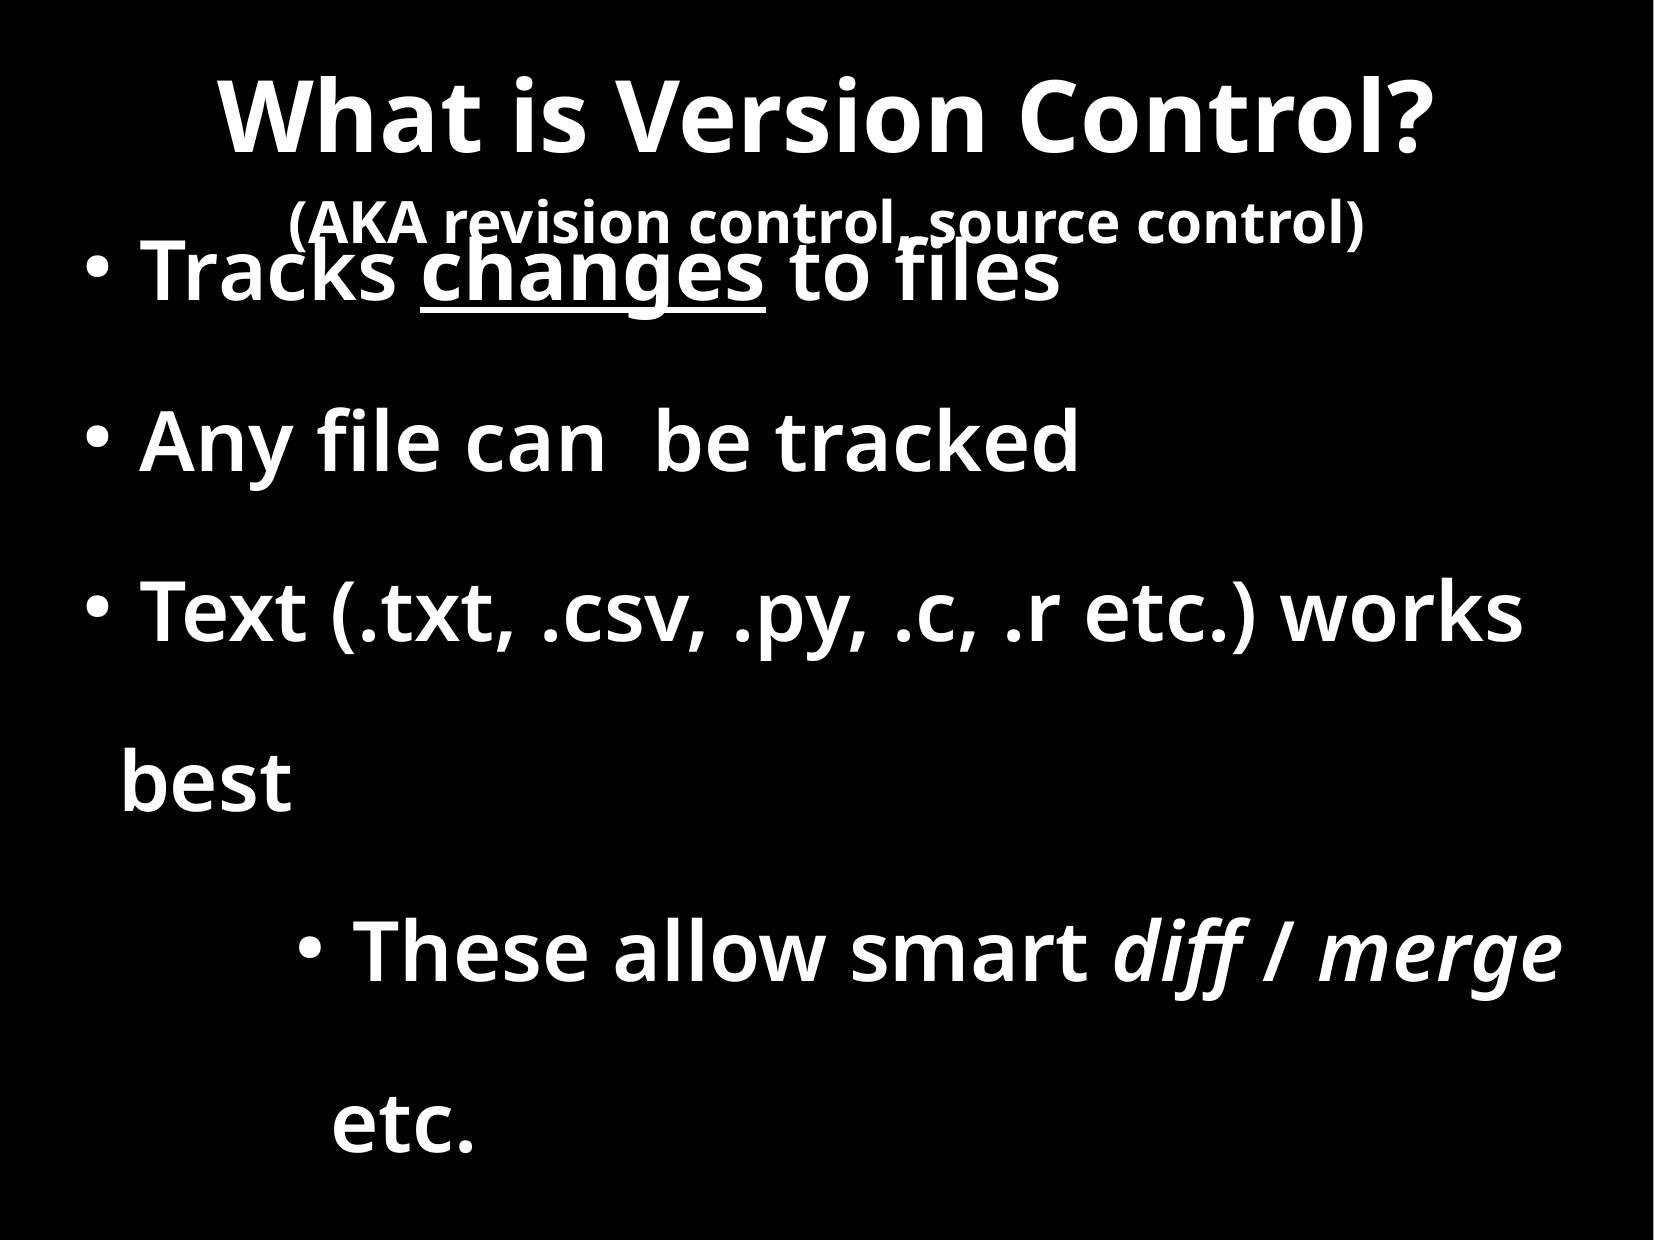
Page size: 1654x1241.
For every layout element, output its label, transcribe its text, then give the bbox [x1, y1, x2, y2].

subtitle Tracks changes to files Any file can be tracked Text (.txt, .csv, .py, .c, .r etc.) works best These allow smart diff / merge etc. [82, 164, 1571, 1241]
title What is Version Control? (AKA revision control, source control) [82, 49, 1571, 164]
